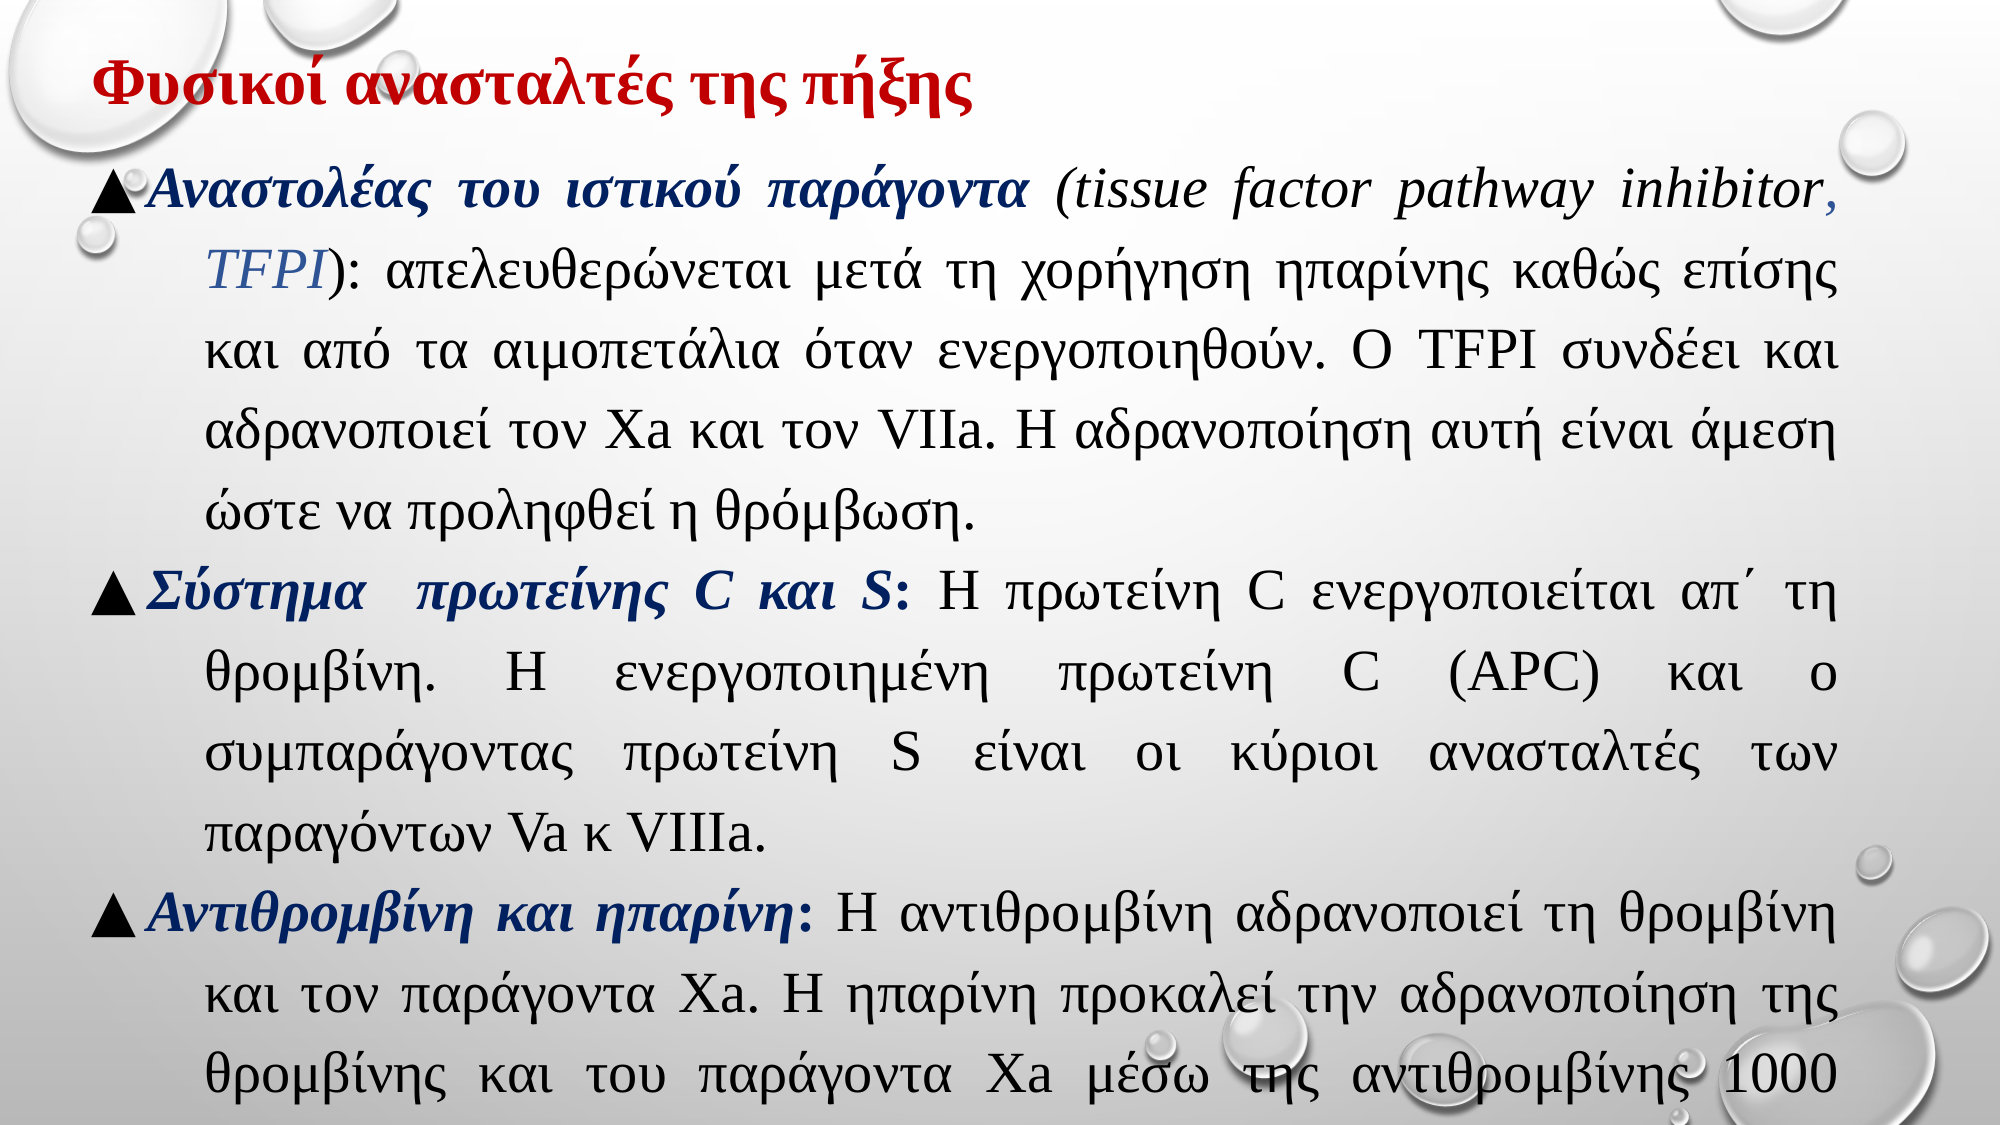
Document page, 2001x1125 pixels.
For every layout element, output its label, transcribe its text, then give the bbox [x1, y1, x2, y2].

text_box Φυσικοί ανασταλτές της πήξης Αναστολέας του ιστικού παράγοντα (tissue factor pathway inhibitor, TFPI): απελευθερώνεται μετά τη χορήγηση ηπαρίνης καθώς επίσης και από τα αιμοπετάλια όταν ενεργοποιηθούν. Ο TFPI συνδέει και αδρανοποιεί τον Xa και τον VIIa. Η αδρανοποίηση αυτή είναι άμεση ώστε να προληφθεί η θρόμβωση. Σύστημα πρωτείνης C και S: Η πρωτείνη C ενεργοποιείται απ΄ τη θρομβίνη. Η ενεργοποιημένη πρωτείνη C (APC) και ο συμπαράγοντας πρωτείνη S είναι οι κύριοι ανασταλτές των παραγόντων Va κ VIIIa. Αντιθρομβίνη και ηπαρίνη: Η αντιθρομβίνη αδρανοποιεί τη θρομβίνη και τον παράγοντα Xa. Η ηπαρίνη προκαλεί την αδρανοποίηση της θρομβίνης και του παράγοντα Xa μέσω της αντιθρομβίνης 1000 φορές ισχυρότερα. [76, 18, 1855, 1118]
